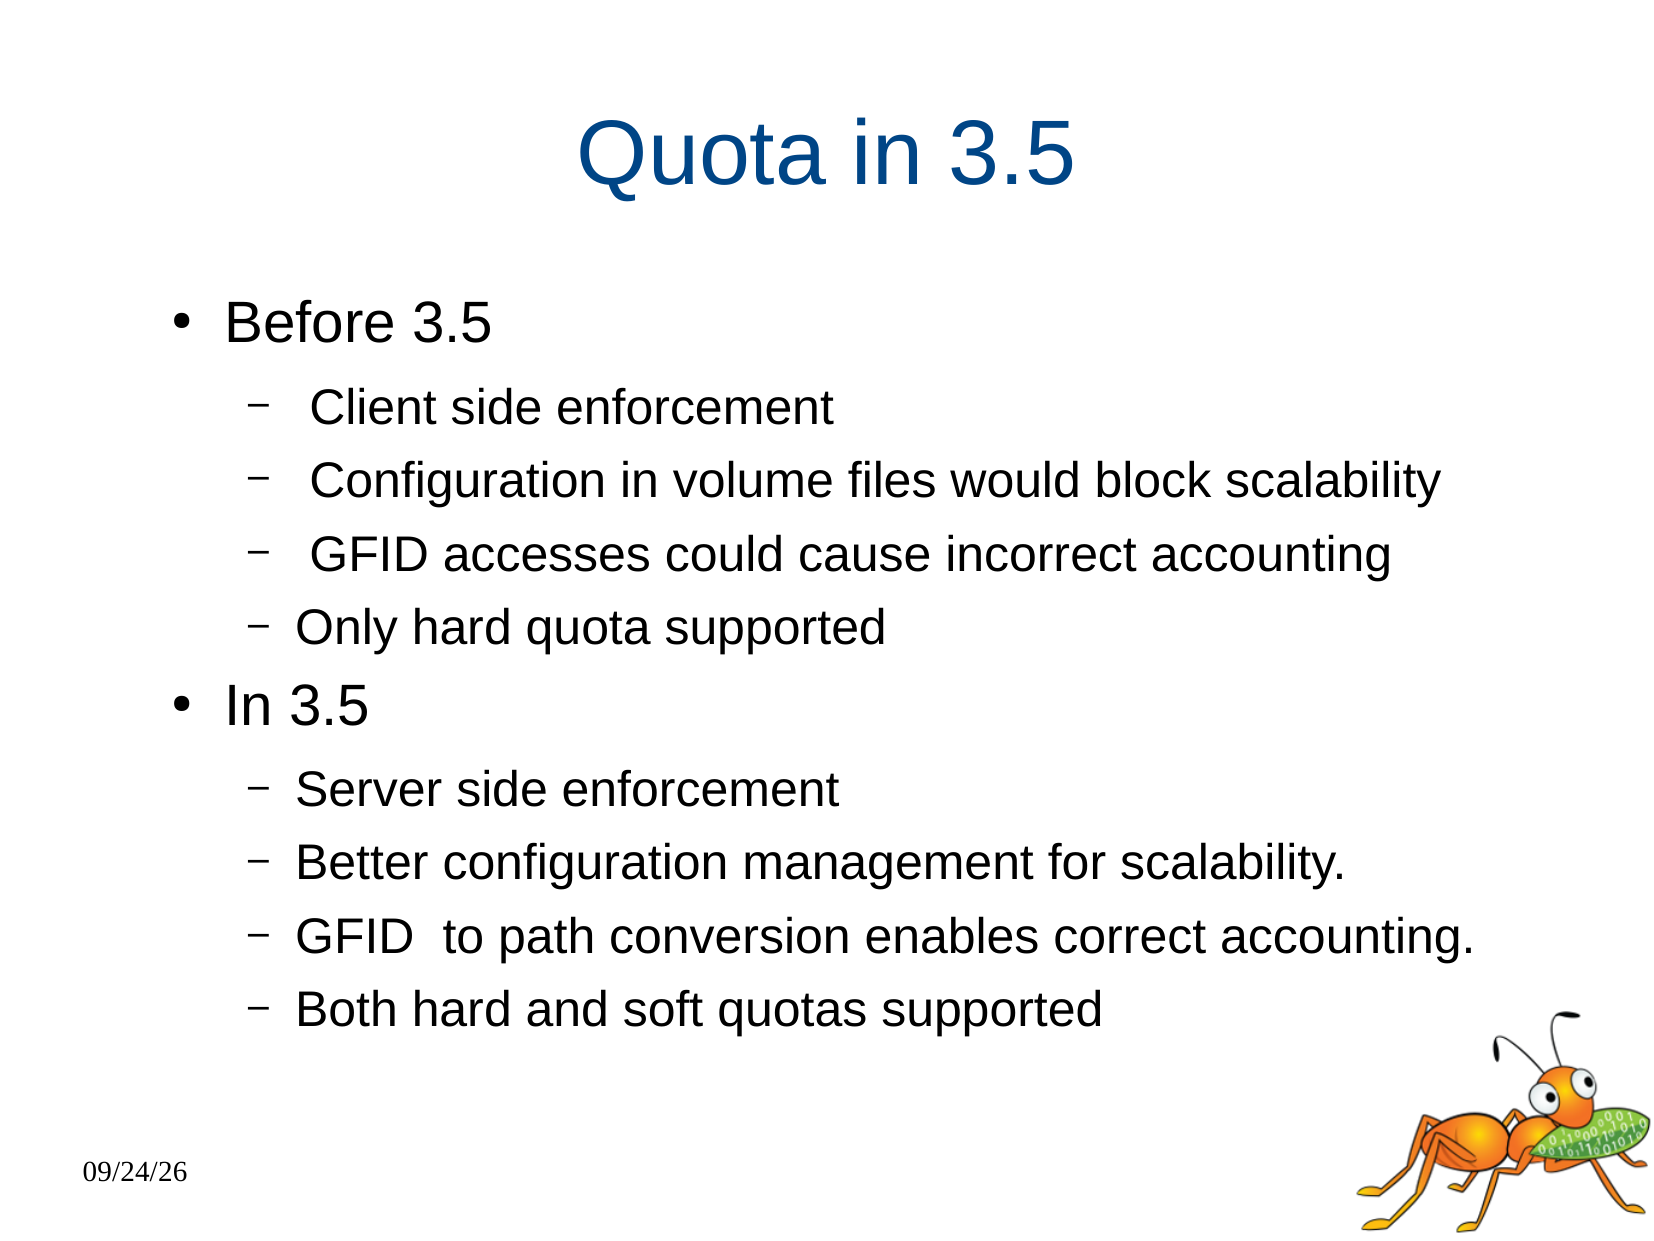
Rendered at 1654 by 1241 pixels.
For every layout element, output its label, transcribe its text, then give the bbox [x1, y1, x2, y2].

title Quota in 3.5 [82, 49, 1571, 257]
list Before 3.5 Client side enforcement Configuration in volume files would block scalability GFID accesses could cause incorrect accounting Only hard quota supported In 3.5 Server side enforcement Better configuration management for scalability. GFID to path conversion enables correct accounting. Both hard and soft quotas supported [82, 290, 1571, 1010]
picture [1353, 1009, 1654, 1235]
